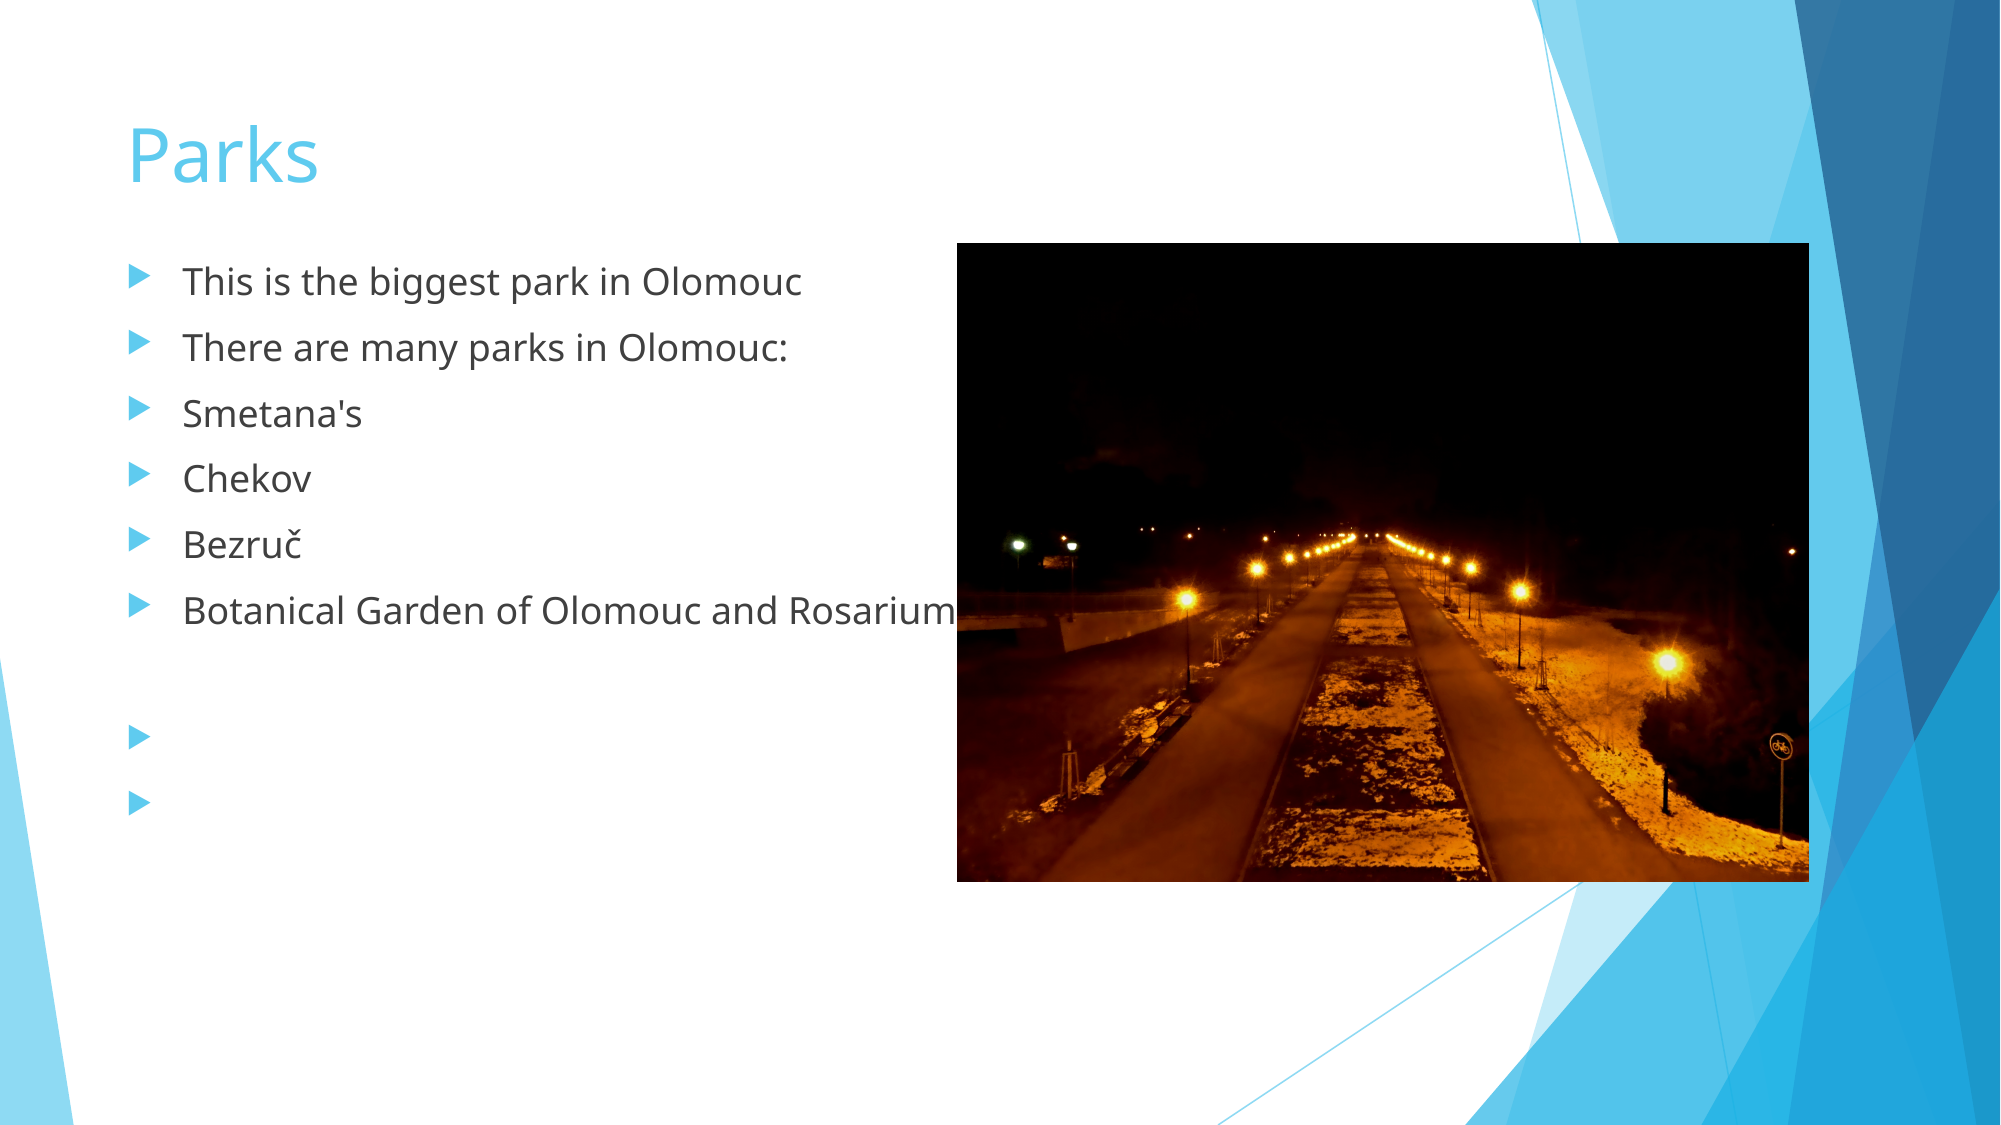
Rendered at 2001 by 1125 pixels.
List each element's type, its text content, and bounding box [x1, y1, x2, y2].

picture [957, 243, 1809, 882]
title Parks [111, 99, 1522, 250]
list This is the biggest park in Olomouc There are many parks in Olomouc: Smetana's Chekov Bezruč Botanical Garden of Olomouc and Rosarium [111, 250, 1522, 888]
